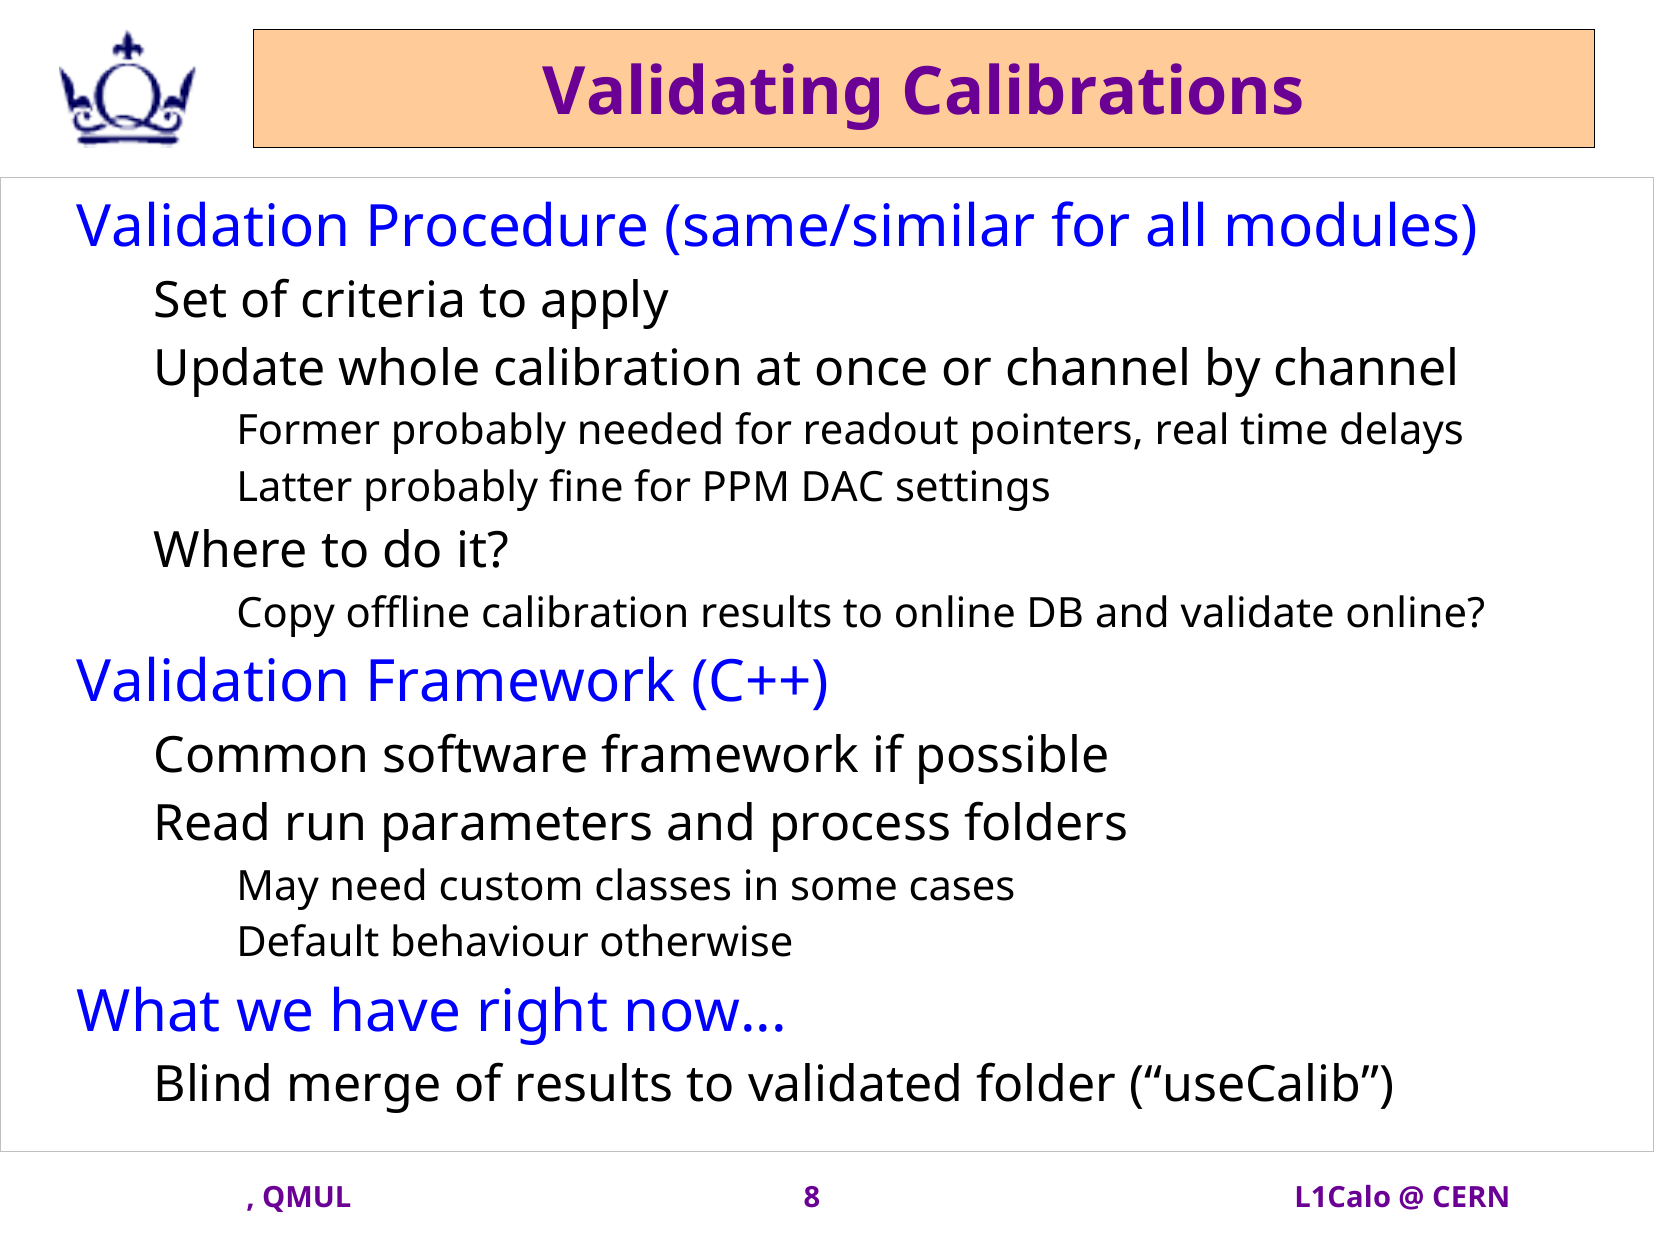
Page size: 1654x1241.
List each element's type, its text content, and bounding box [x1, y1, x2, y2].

picture [59, 29, 200, 148]
title Validating Calibrations [253, 29, 1595, 148]
list Validation Procedure (same/similar for all modules) Set of criteria to apply Update whole calibration at once or channel by channel Former probably needed for readout pointers, real time delays Latter probably fine for PPM DAC settings Where to do it? Copy offline calibration results to online DB and validate online? Validation Framework (C++) Common software framework if possible Read run parameters and process folders May need custom classes in some cases Default behaviour otherwise What we have right now... Blind merge of results to validated folder (“useCalib”) [59, 184, 1603, 1141]
